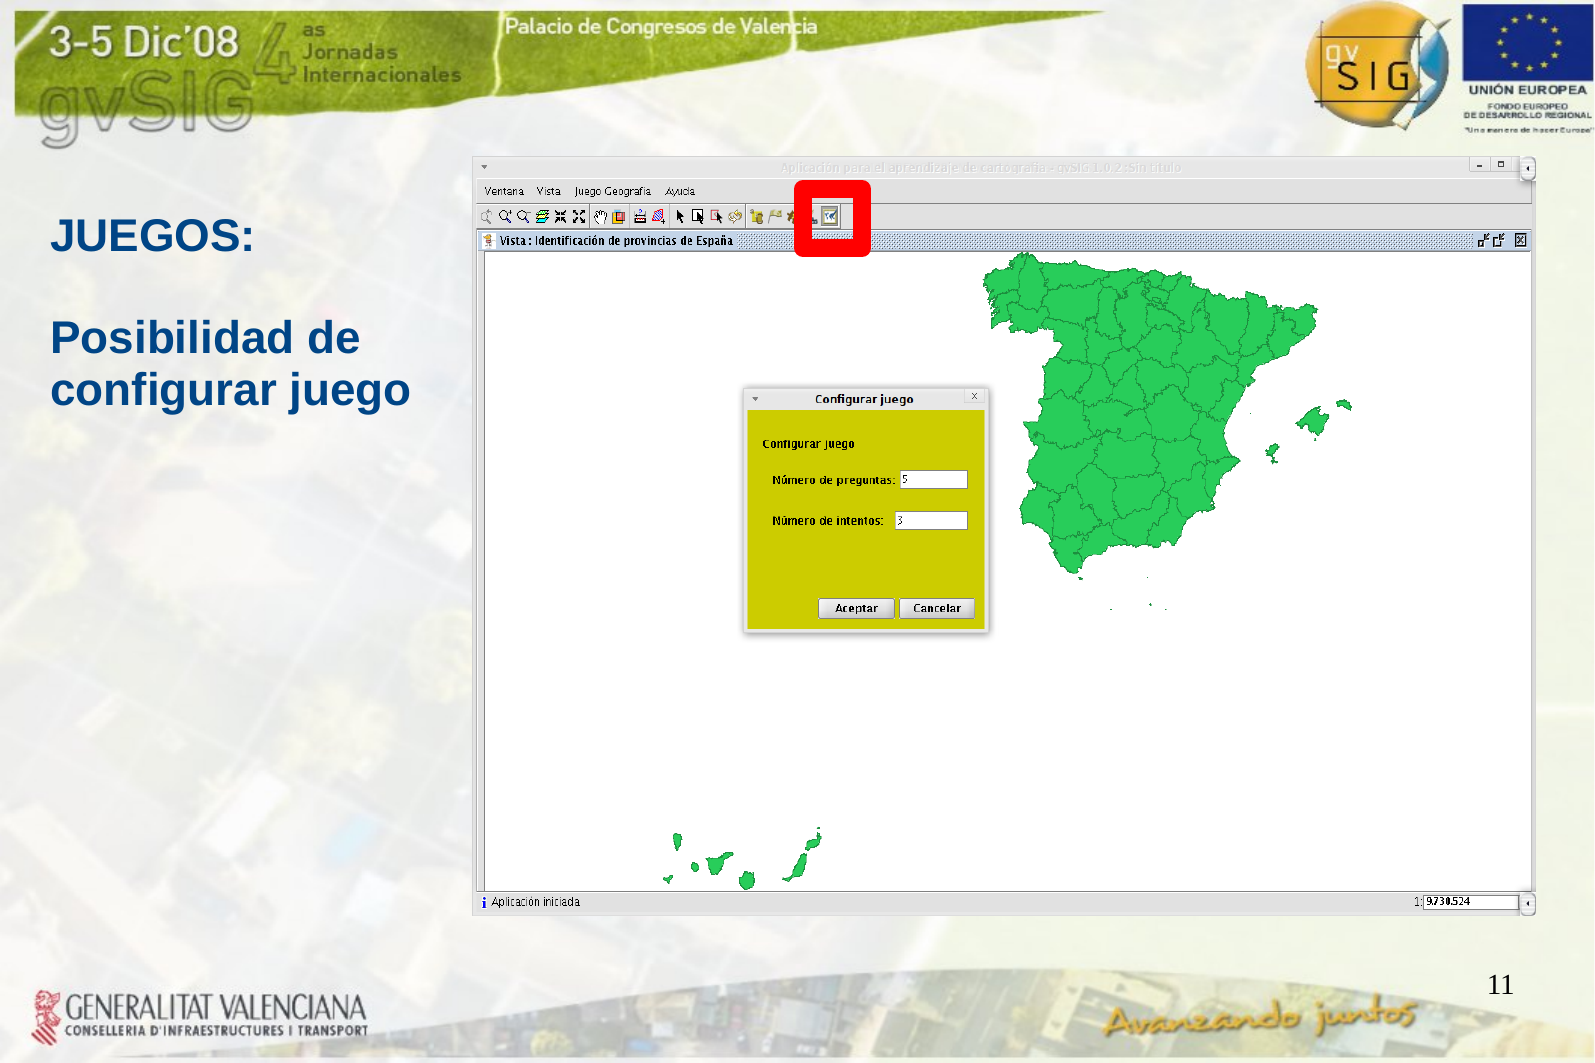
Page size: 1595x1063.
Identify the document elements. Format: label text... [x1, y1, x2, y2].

text_box JUEGOS: Posibilidad de configurar juego [35, 202, 455, 580]
picture [0, 0, 1595, 1063]
